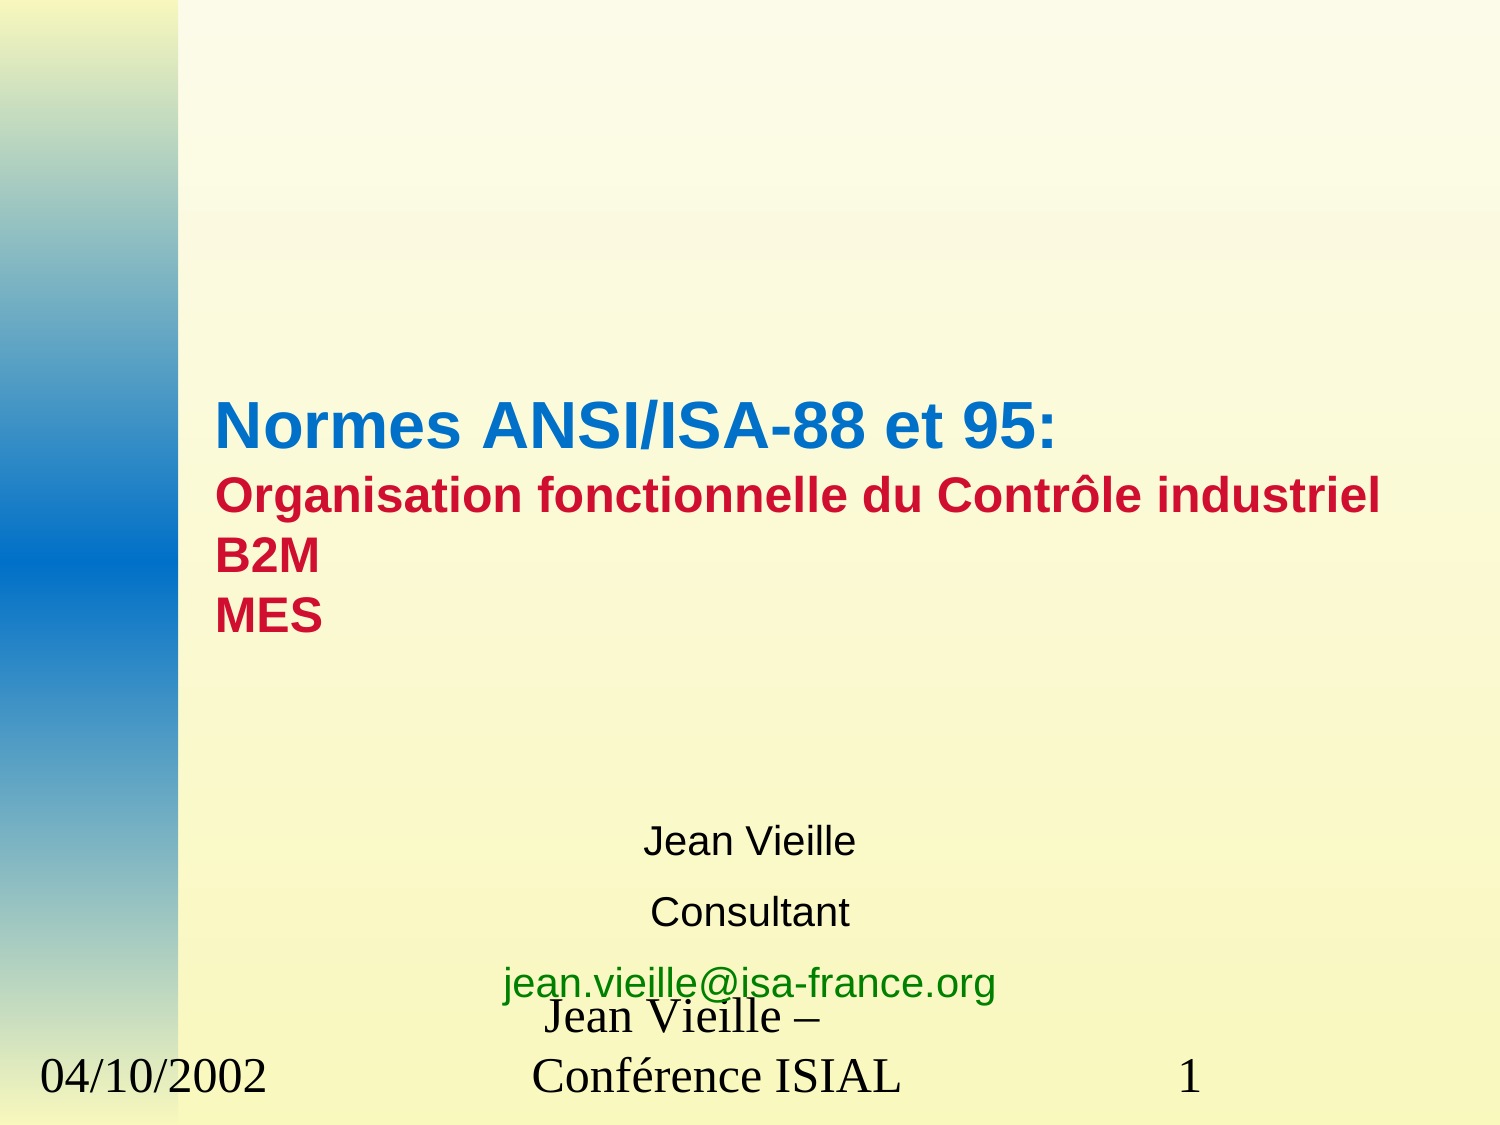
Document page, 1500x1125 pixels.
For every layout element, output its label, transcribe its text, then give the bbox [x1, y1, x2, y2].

title Normes ANSI/ISA-88 et 95: Organisation fonctionnelle du Contrôle industriel B2M MES [200, 374, 1463, 650]
subtitle Jean Vieille Consultant jean.vieille@isa-france.org [225, 812, 1276, 1014]
